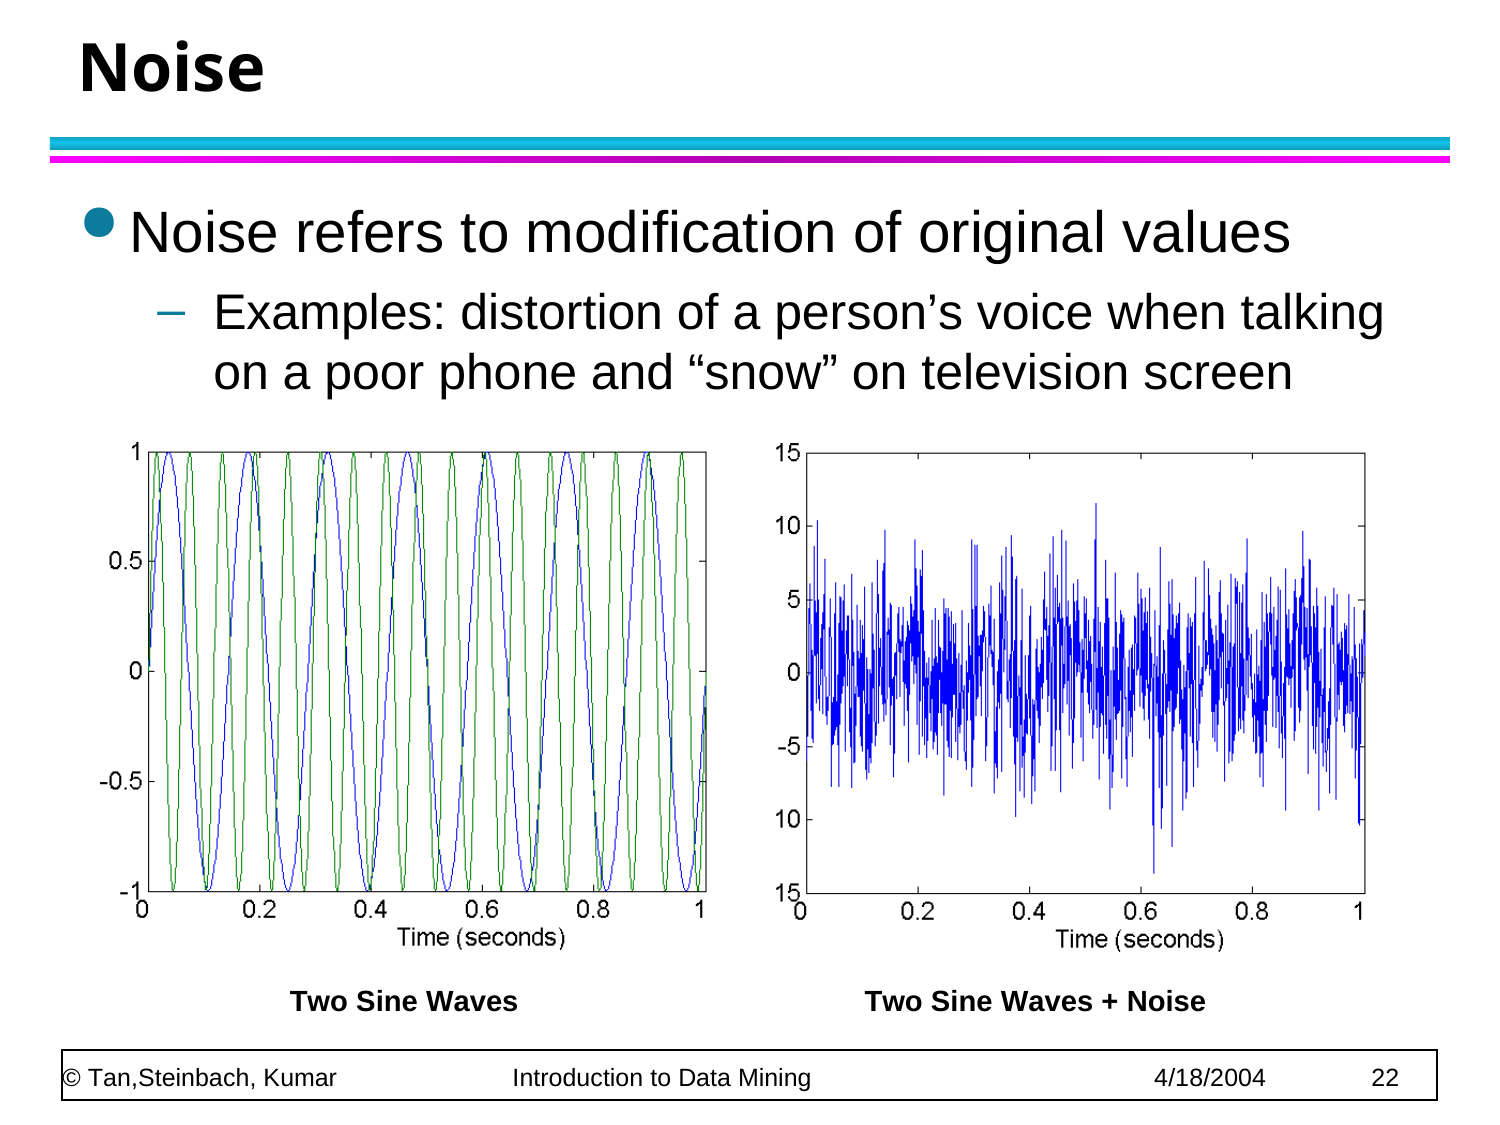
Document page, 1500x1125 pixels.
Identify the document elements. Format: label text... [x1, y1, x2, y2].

picture [99, 411, 1388, 952]
text_box Two Sine Waves [274, 974, 588, 1026]
text_box Two Sine Waves + Noise [849, 974, 1263, 1026]
list Noise refers to modification of original values Examples: distortion of a person’s voice when talking on a poor phone and “snow” on television screen [67, 187, 1432, 1038]
title Noise [62, 22, 1421, 113]
